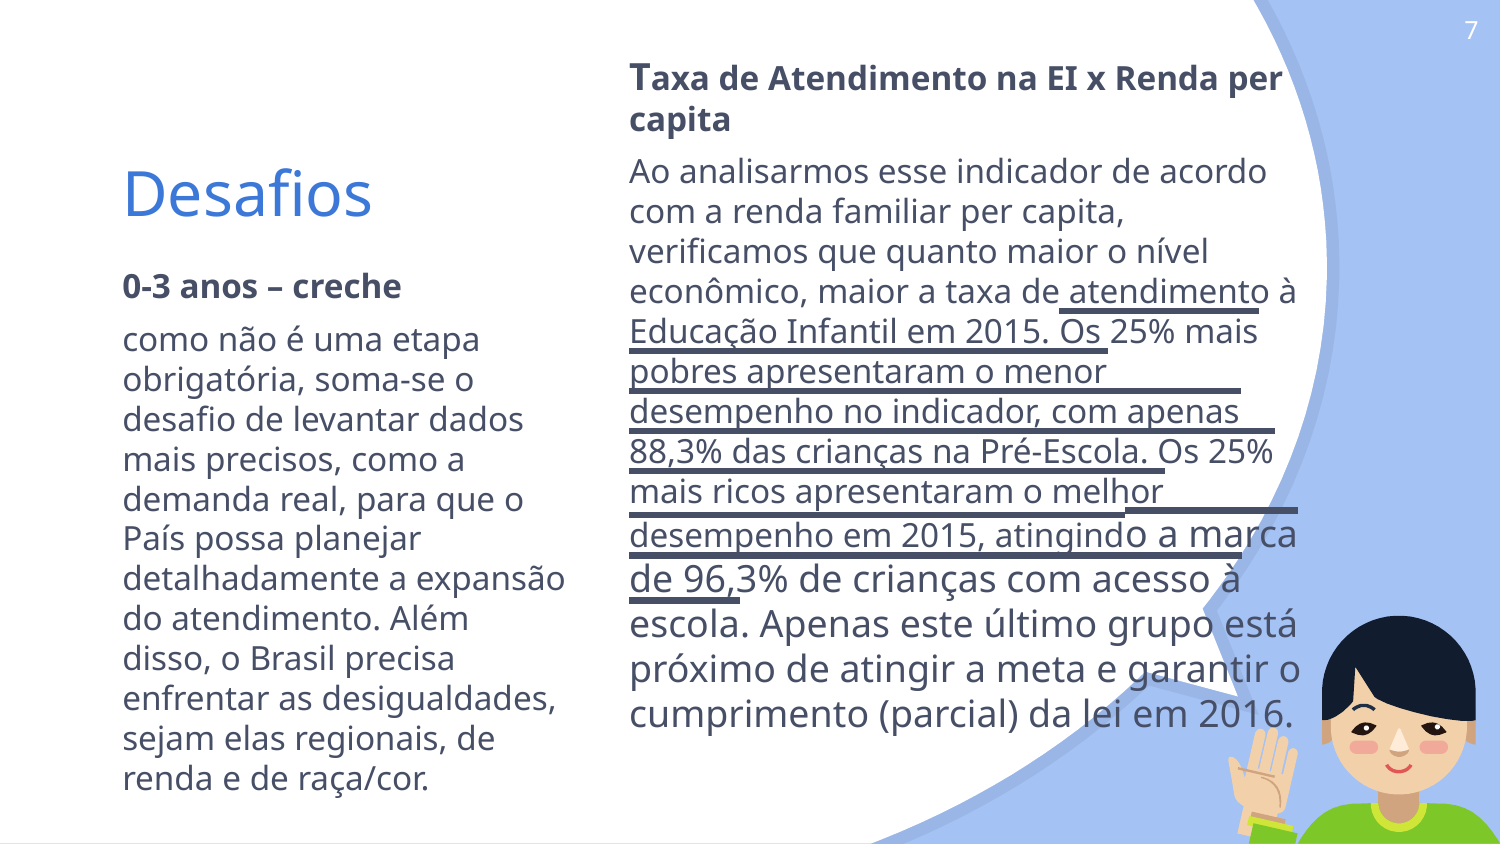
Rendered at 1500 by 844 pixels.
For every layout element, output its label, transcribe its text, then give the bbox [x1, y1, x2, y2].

list 0-3 anos – creche como não é uma etapa obrigatória, soma-se o desafio de levantar dados mais precisos, como a demanda real, para que o País possa planejar detalhadamente a expansão do atendimento. Além disso, o Brasil precisa enfrentar as desigualdades, sejam elas regionais, de renda e de raça/cor. [107, 250, 583, 744]
list Taxa de Atendimento na EI x Renda per capita Ao analisarmos esse indicador de acordo com a renda familiar per capita, verificamos que quanto maior o nível econômico, maior a taxa de atendimento à Educação Infantil em 2015. Os 25% mais pobres apresentaram o menor desempenho no indicador, com apenas 88,3% das crianças na Pré-Escola. Os 25% mais ricos apresentaram o melhor desempenho em 2015, atingindo a marca de 96,3% de crianças com acesso à escola. Apenas este último grupo está próximo de atingir a meta e garantir o cumprimento (parcial) da lei em 2016. [614, 38, 1326, 532]
slide_number <número> [1403, 0, 1494, 65]
text_box [1228, 727, 1298, 844]
text_box [1297, 615, 1500, 844]
title Desafios [107, 121, 614, 244]
